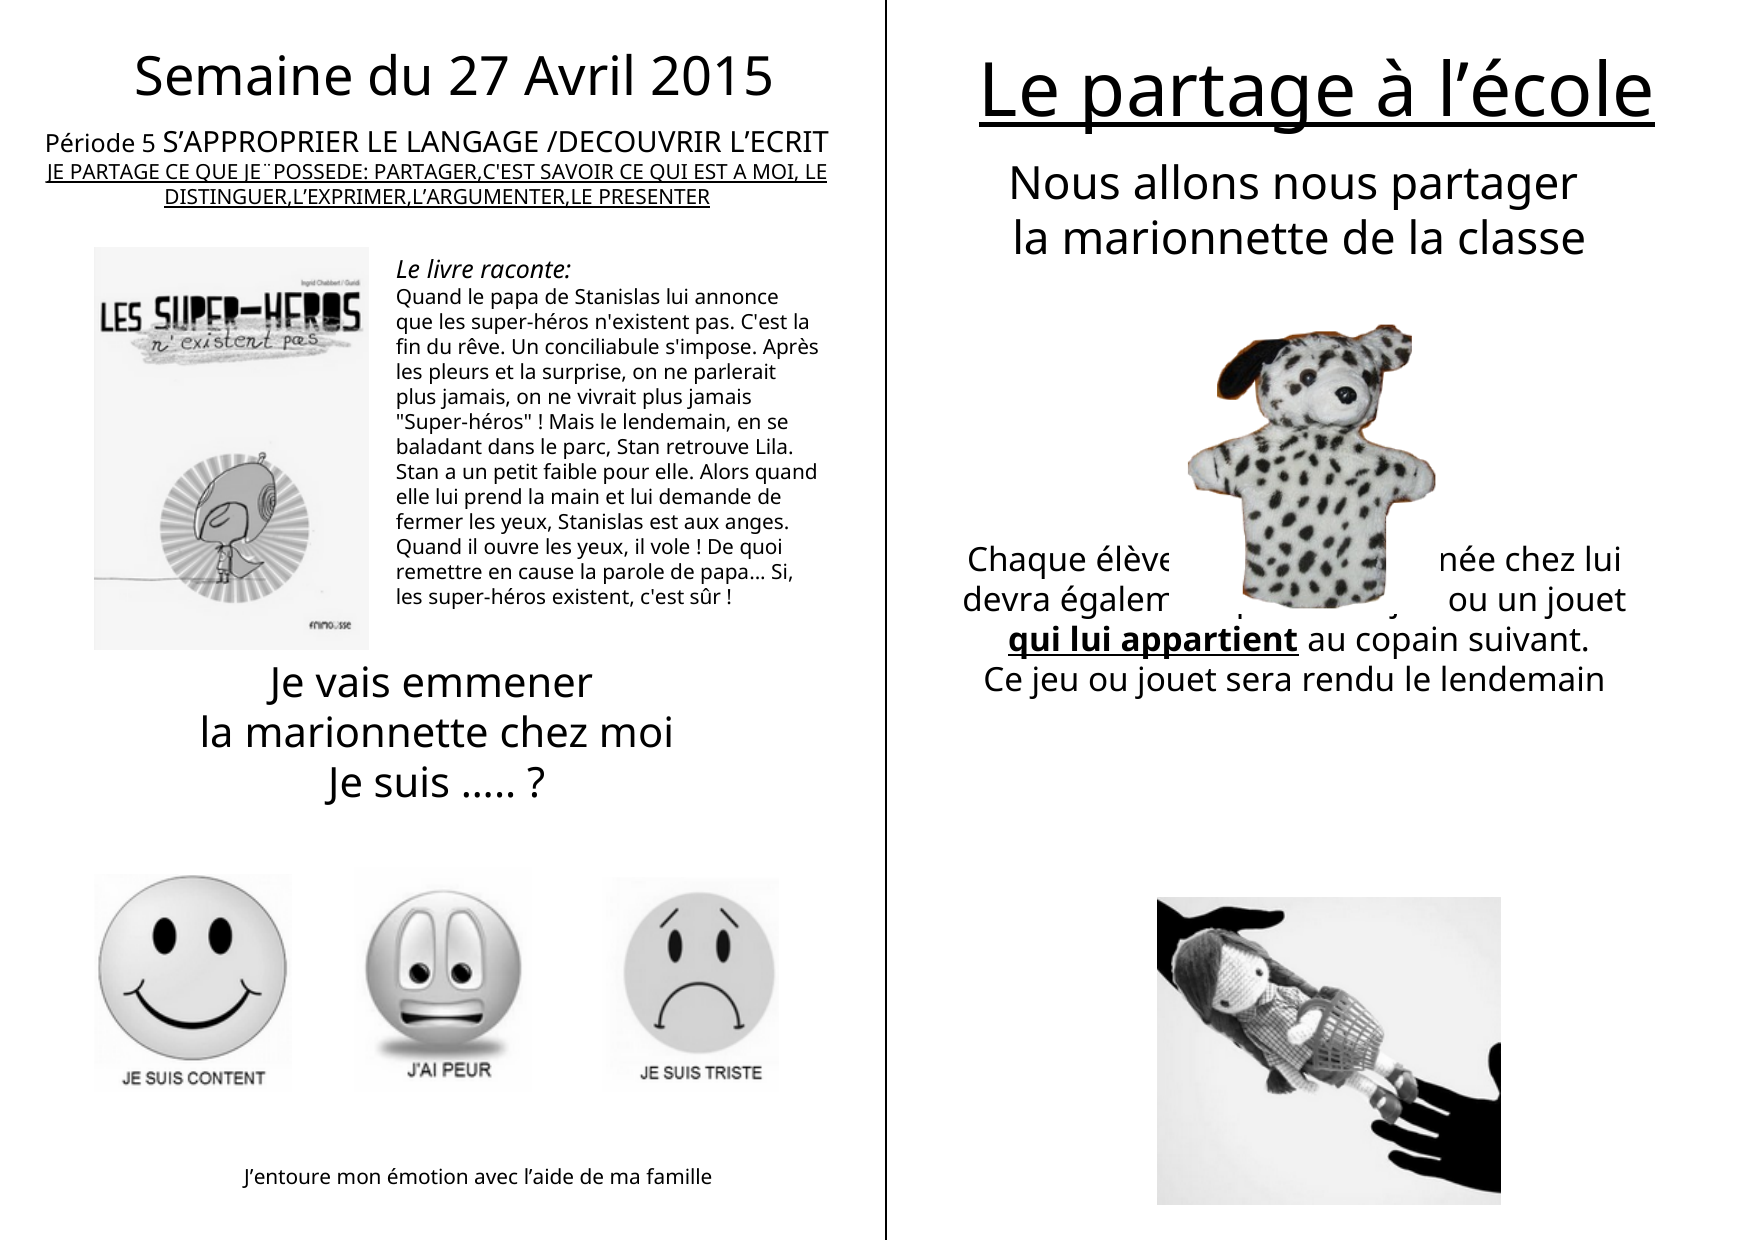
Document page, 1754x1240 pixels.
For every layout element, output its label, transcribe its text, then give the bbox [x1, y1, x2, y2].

text_box Le livre raconte: Quand le papa de Stanislas lui annonce que les super-héros n'existent pas. C'est la fin du rêve. Un conciliabule s'impose. Après les pleurs et la surprise, on ne parlerait plus jamais, on ne vivrait plus jamais "Super-héros" ! Mais le lendemain, en se baladant dans le parc, Stan retrouve Lila. Stan a un petit faible pour elle. Alors quand elle lui prend la main et lui demande de fermer les yeux, Stanislas est aux anges. Quand il ouvre les yeux, il vole ! De quoi remettre en cause la parole de papa... Si, les super-héros existent, c'est sûr ! [389, 247, 827, 626]
text_box Je vais emmener la marionnette chez moi Je suis ….. ? [11, 649, 863, 1193]
picture [602, 877, 779, 1092]
picture [1157, 897, 1501, 1205]
text_box Semaine du 27 Avril 2015 [47, 35, 863, 117]
picture [354, 867, 532, 1092]
picture [94, 874, 292, 1092]
text_box J’entoure mon émotion avec l’aide de ma famille [200, 1157, 756, 1229]
text_box Le partage à l’école [897, 35, 1737, 1170]
text_box Période 5 S’APPROPRIER LE LANGAGE /DECOUVRIR L’ECRIT JE PARTAGE CE QUE JE¨POSSEDE: PARTAGER,C'EST SAVOIR CE QUI EST A MOI, LE DISTINGUER,L’EXPRIMER,L’ARGUMENTER,LE PRESENTER [11, 117, 863, 272]
picture [1169, 318, 1441, 614]
picture [94, 247, 369, 650]
text_box Nous allons nous partager la marionnette de la classe Chaque élève qui l’aura emmenée chez lui devra également prêter un jeu ou un jouet qui lui appartient au copain suivant. Ce jeu ou jouet sera rendu le lendemain [897, 147, 1701, 1169]
